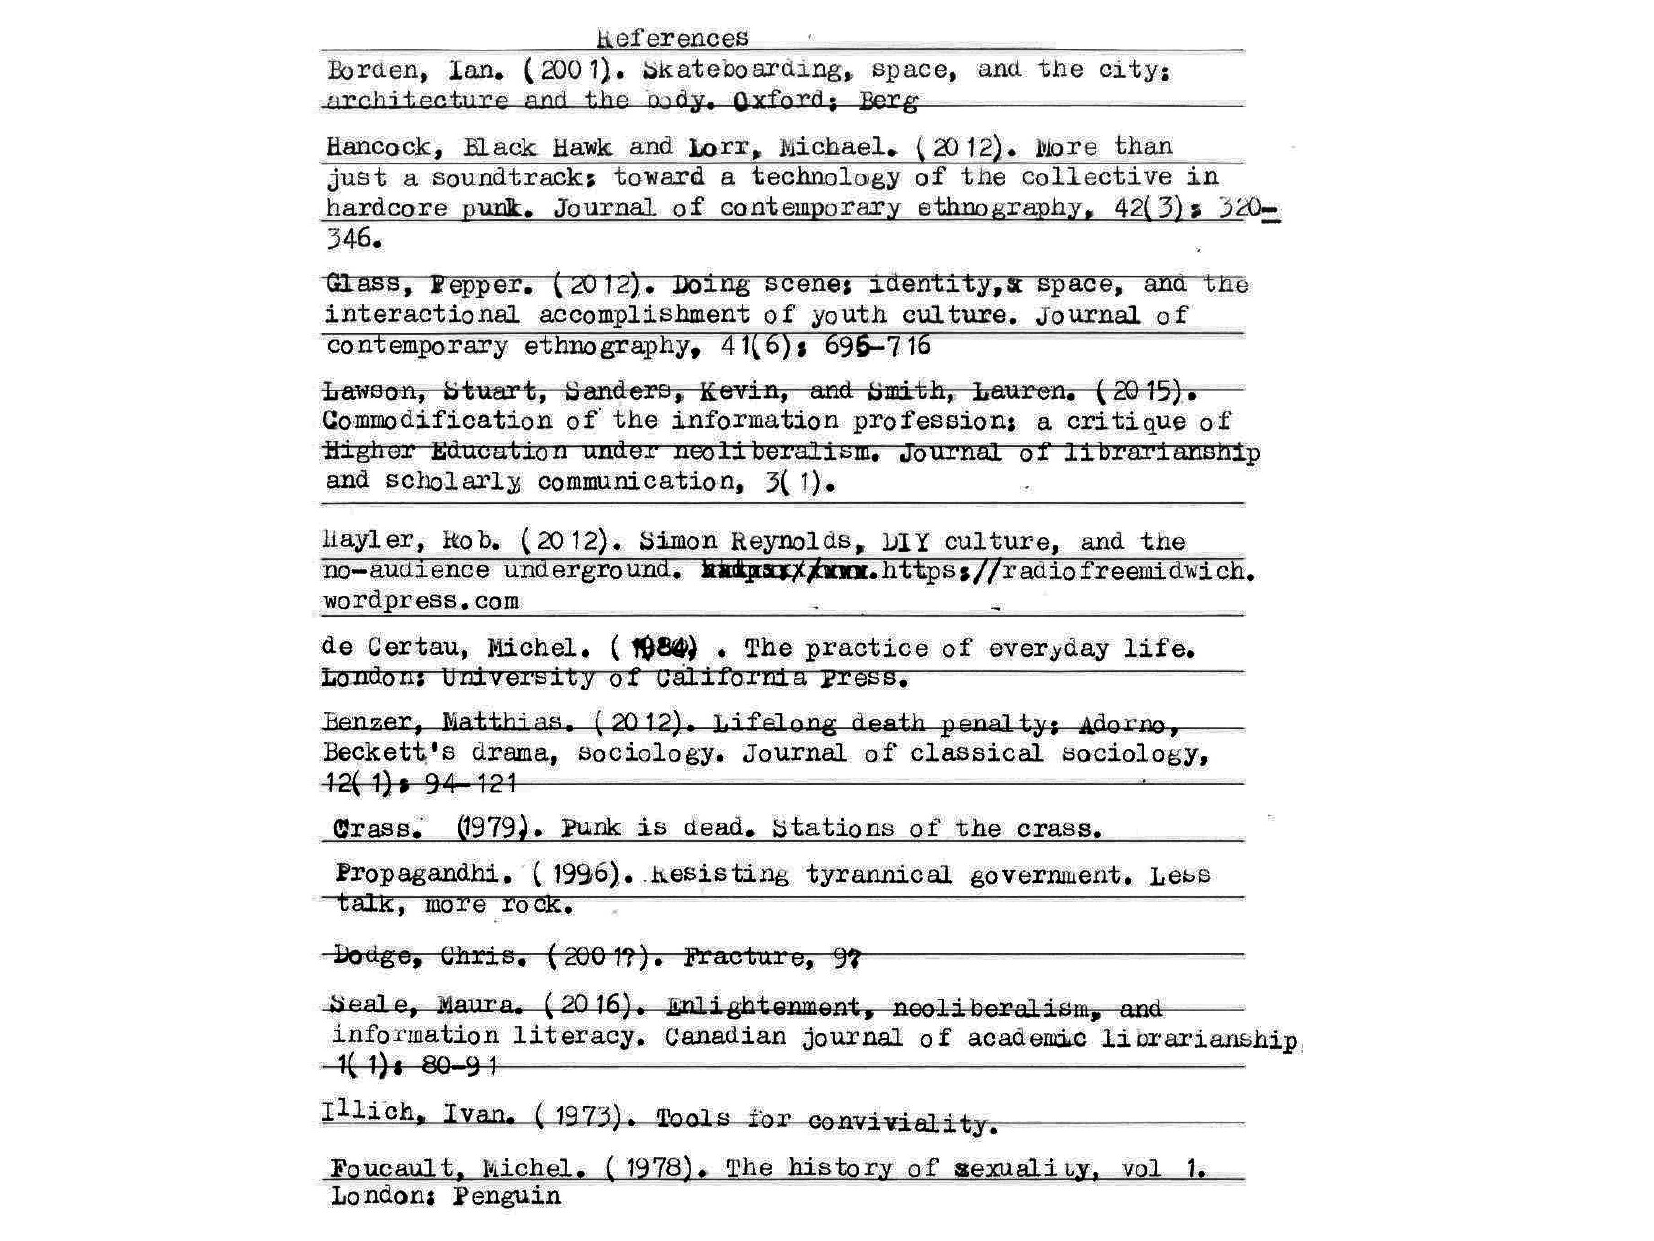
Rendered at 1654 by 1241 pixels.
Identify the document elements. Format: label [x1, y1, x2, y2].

picture [307, 9, 1303, 1226]
